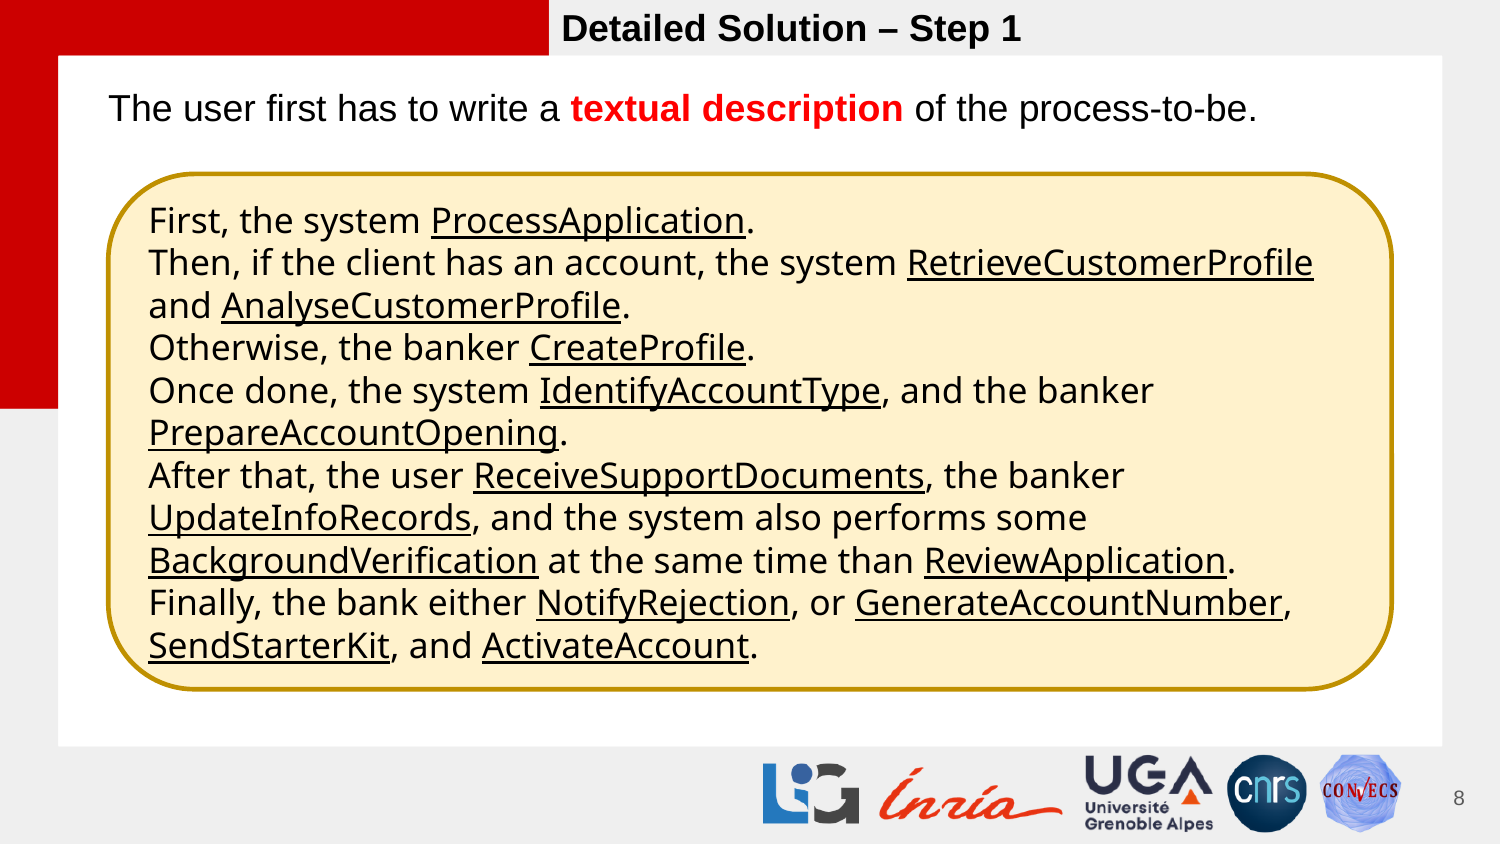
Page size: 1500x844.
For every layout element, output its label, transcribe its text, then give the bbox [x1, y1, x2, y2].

text_box The user first has to write a textual description of the process-to-be. [93, 80, 1377, 136]
text_box First, the system ProcessApplication. Then, if the client has an account, the system RetrieveCustomerProfile and AnalyseCustomerProfile. Otherwise, the banker CreateProfile. Once done, the system IdentifyAccountType, and the banker PrepareAccountOpening. After that, the user ReceiveSupportDocuments, the banker UpdateInfoRecords, and the system also performs some BackgroundVerification at the same time than ReviewApplication. Finally, the bank either NotifyRejection, or GenerateAccountNumber, SendStarterKit, and ActivateAccount. [108, 173, 1392, 690]
slide_number <number> [1389, 764, 1480, 830]
picture [0, 0, 1500, 844]
text_box Detailed Solution – Step 1 [546, 0, 1441, 55]
